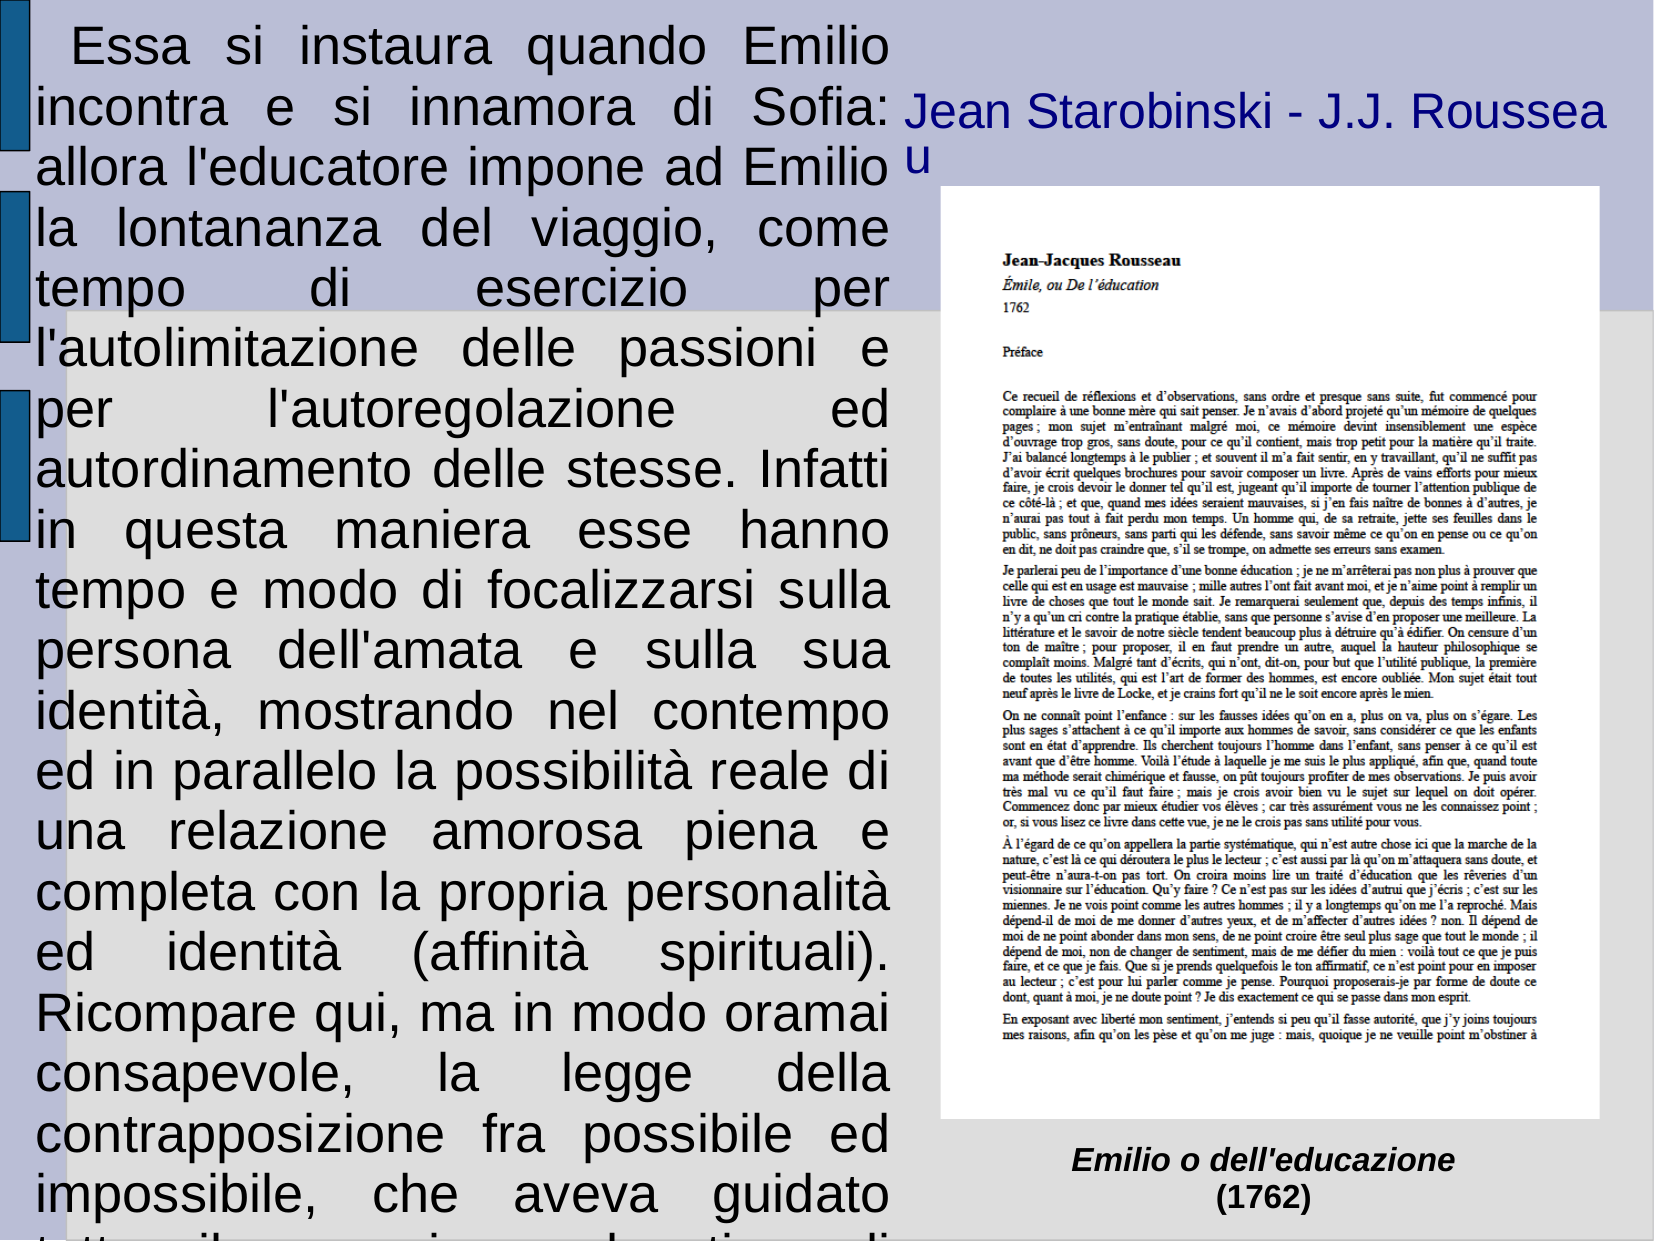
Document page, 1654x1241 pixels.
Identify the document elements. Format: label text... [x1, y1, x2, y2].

title [892, 148, 1534, 291]
chart [940, 186, 1600, 1119]
title [912, 148, 924, 170]
text_box Emilio o dell'educazione (1762) [1027, 1139, 1501, 1179]
text_box Jean Starobinski - J.J. Rousseau [889, 76, 1648, 148]
list Essa si instaura quando Emilio incontra e si innamora di Sofia: allora l'educatore impone ad Emilio la lontananza del viaggio, come tempo di esercizio per l'autolimitazione delle passioni e per l'autoregolazione ed autordinamento delle stesse. Infatti in questa maniera esse hanno tempo e modo di focalizzarsi sulla persona dell'amata e sulla sua identità, mostrando nel contempo ed in parallelo la possibilità reale di una relazione amorosa piena e completa con la propria personalità ed identità (affinità spirituali). Ricompare qui, ma in modo oramai consapevole, la legge della contrapposizione fra possibile ed impossibile, che aveva guidato tutto il cammino educativo di Emilio. [35, 11, 892, 1225]
